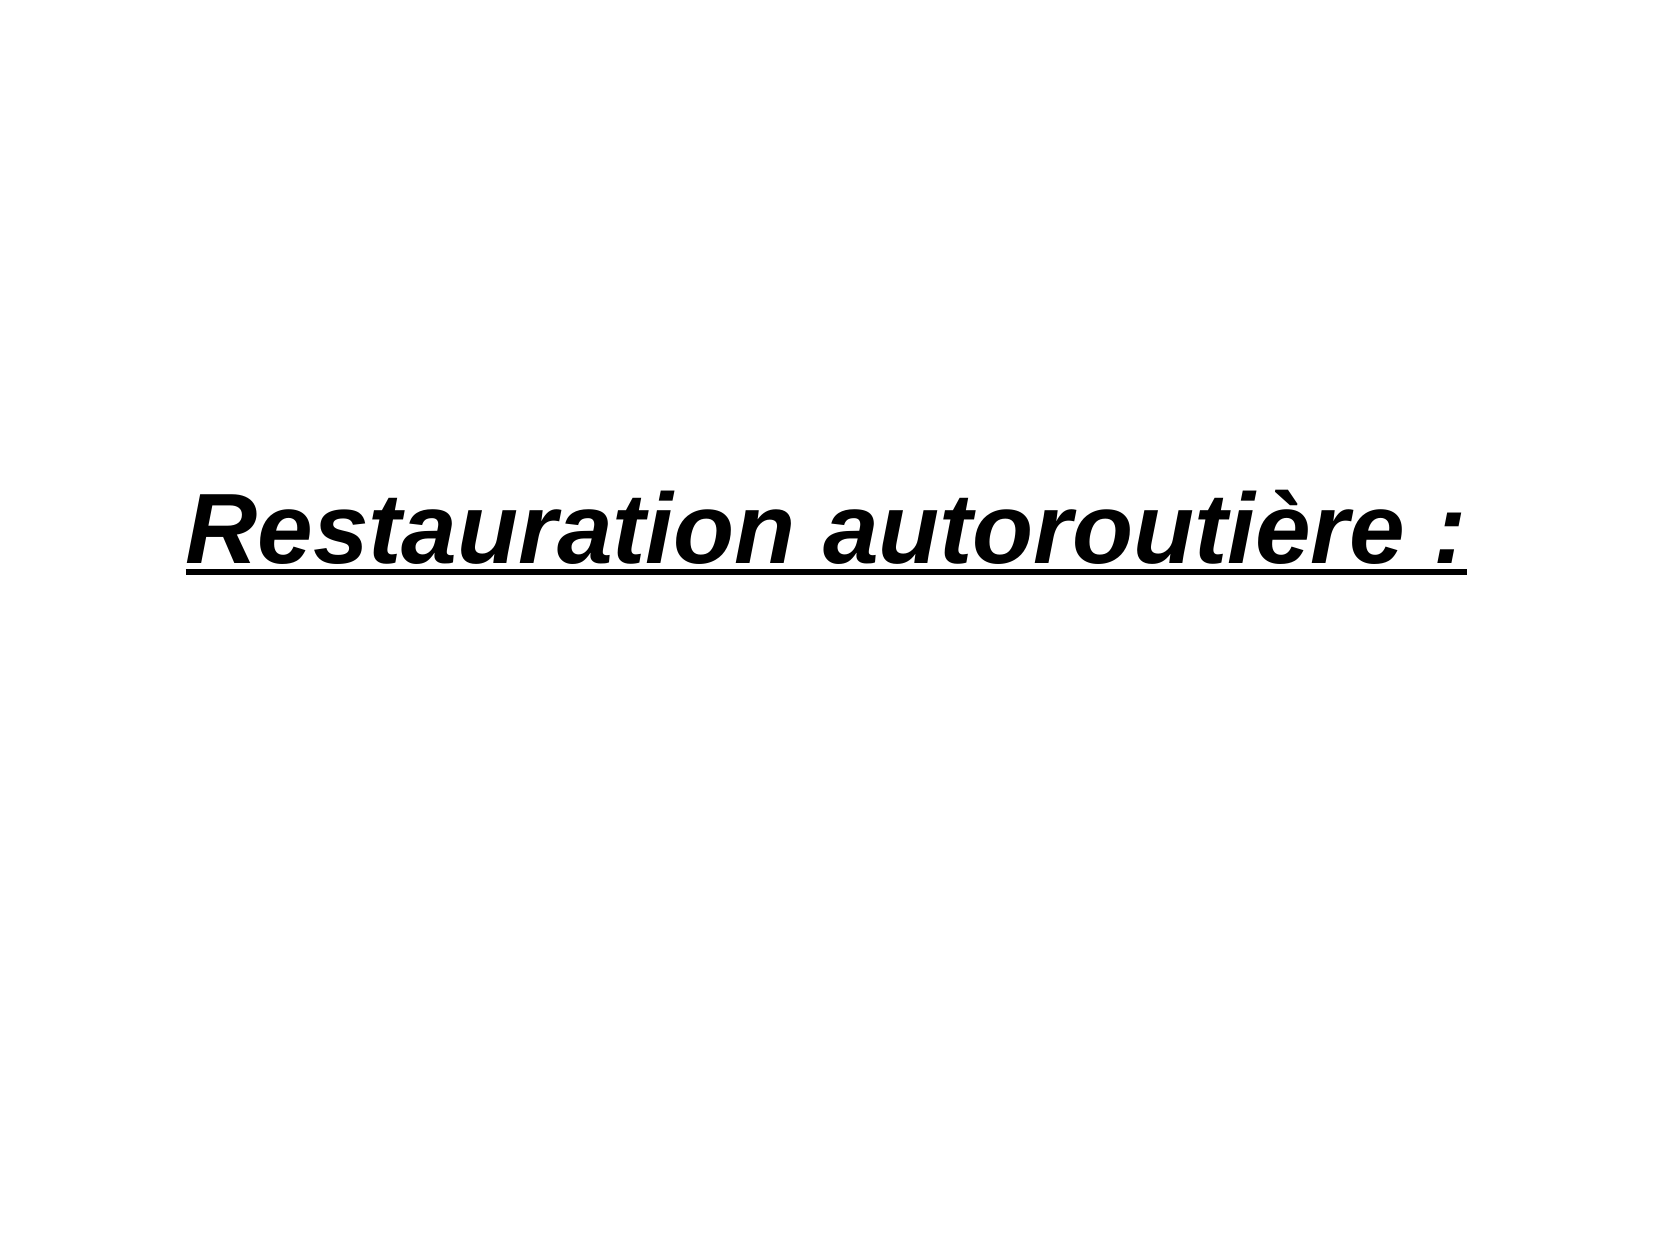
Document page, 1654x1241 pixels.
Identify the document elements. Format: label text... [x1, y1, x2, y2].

subtitle Restauration autoroutière : [82, 49, 1571, 1010]
